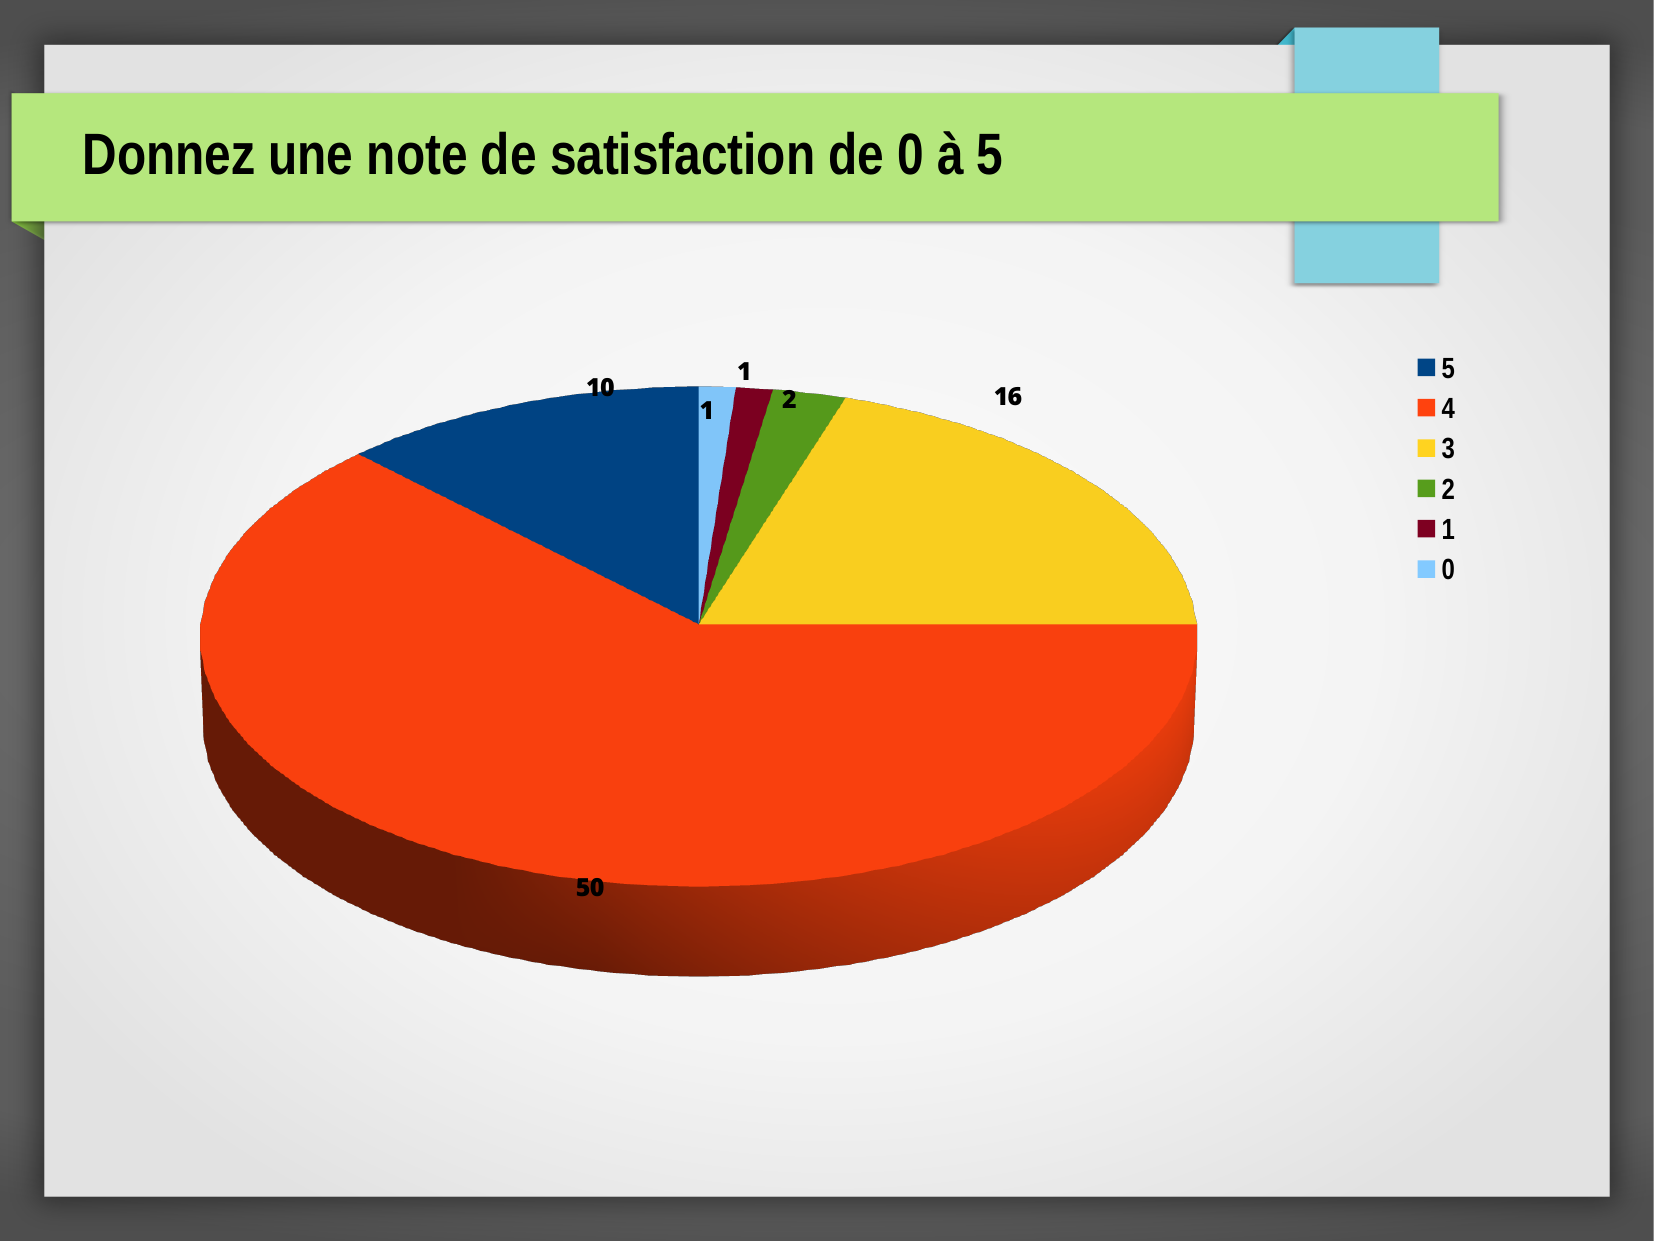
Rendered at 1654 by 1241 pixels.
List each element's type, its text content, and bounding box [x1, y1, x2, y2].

title Donnez une note de satisfaction de 0 à 5 [82, 94, 1264, 213]
picture [0, 0, 1654, 1241]
chart [47, 309, 1598, 1029]
